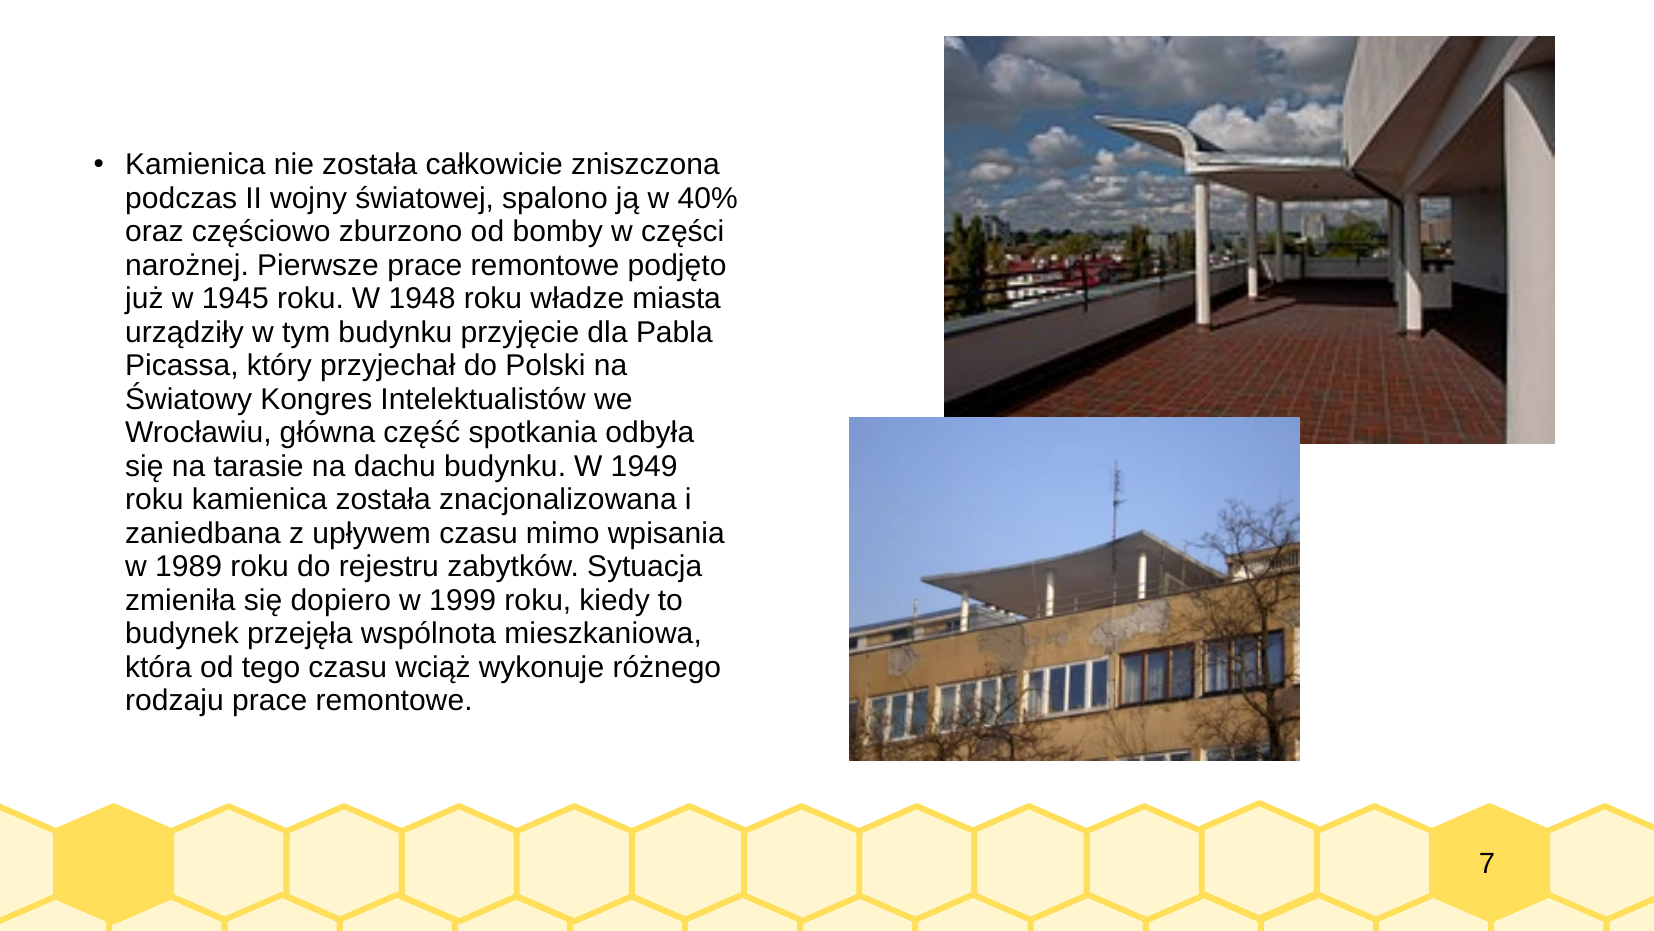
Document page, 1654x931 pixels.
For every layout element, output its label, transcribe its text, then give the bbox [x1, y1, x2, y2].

picture [849, 36, 1555, 761]
list Kamienica nie została całkowicie zniszczona podczas II wojny światowej, spalono ją w 40% oraz częściowo zburzono od bomby w części narożnej. Pierwsze prace remontowe podjęto już w 1945 roku. W 1948 roku władze miasta urządziły w tym budynku przyjęcie dla Pabla Picassa, który przyjechał do Polski na Światowy Kongres Intelektualistów we Wrocławiu, główna część spotkania odbyła się na tarasie na dachu budynku. W 1949 roku kamienica została znacjonalizowana i zaniedbana z upływem czasu mimo wpisania w 1989 roku do rejestru zabytków. Sytuacja zmieniła się dopiero w 1999 roku, kiedy to budynek przejęła wspólnota mieszkaniowa, która od tego czasu wciąż wykonuje różnego rodzaju prace remontowe. [82, 147, 739, 758]
